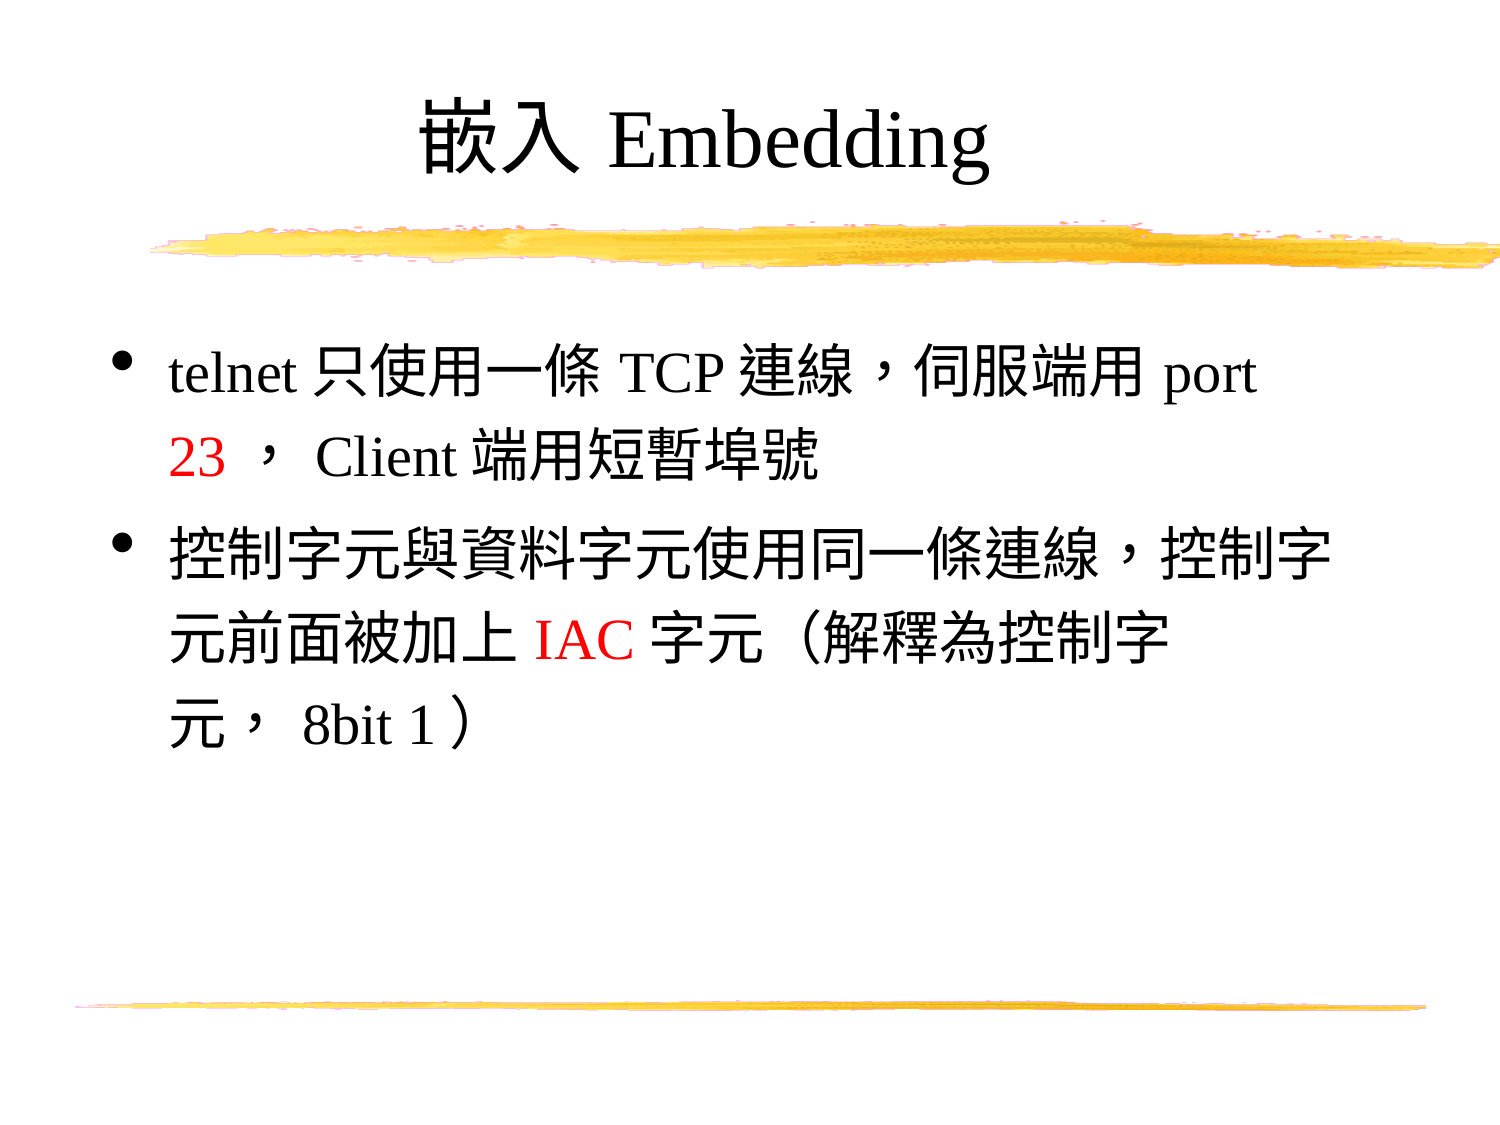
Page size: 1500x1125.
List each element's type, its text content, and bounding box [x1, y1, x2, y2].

picture [75, 999, 1426, 1013]
title 嵌入Embedding [66, 44, 1342, 218]
picture [150, 215, 1500, 279]
list telnet只使用一條TCP連線，伺服端用port 23，Client端用短暫埠號 控制字元與資料字元使用同一條連線，控制字元前面被加上IAC字元（解釋為控制字元，8bit 1） [112, 324, 1388, 986]
